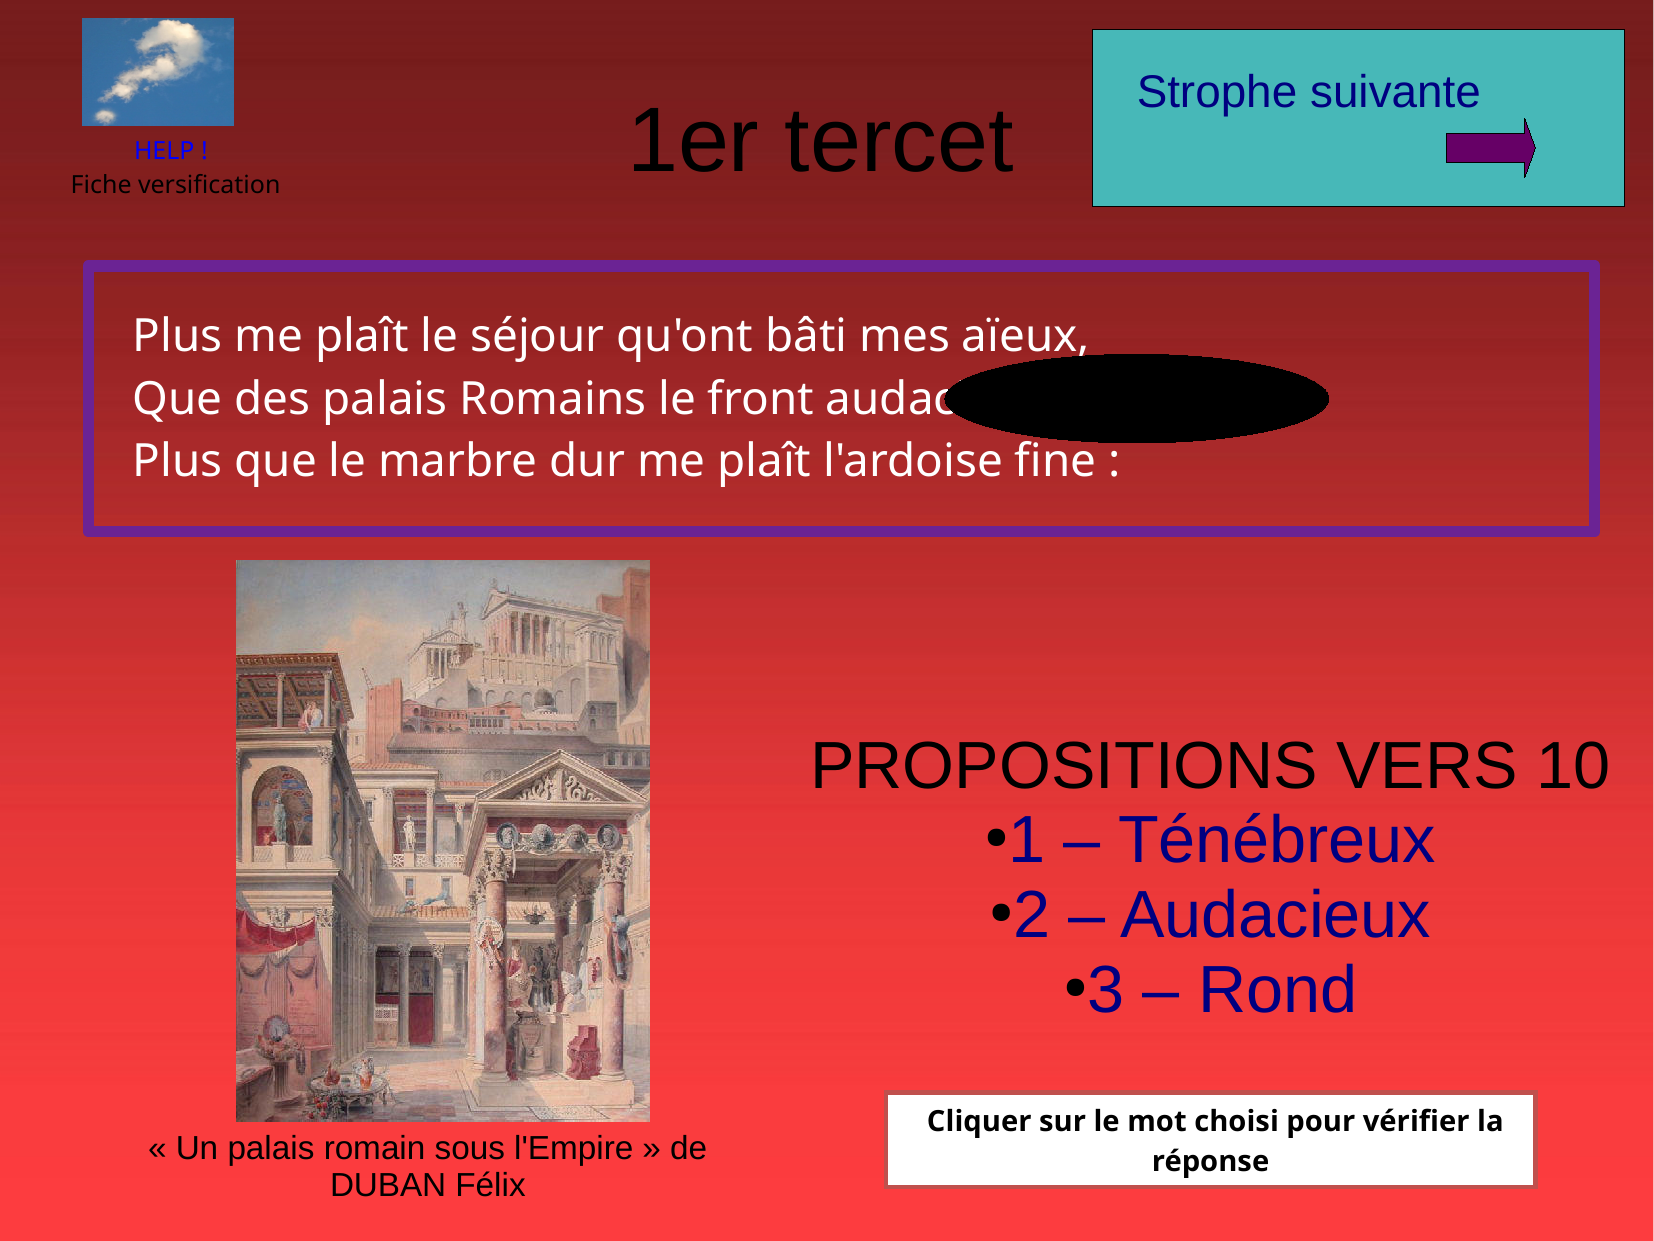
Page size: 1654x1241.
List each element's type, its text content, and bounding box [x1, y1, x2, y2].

title 1er tercet [76, 43, 82, 125]
text_box Strophe suivante [1122, 59, 1536, 178]
text_box [944, 354, 1329, 443]
text_box « Un palais romain sous l'Empire » de DUBAN Félix [88, 1122, 768, 1212]
text_box HELP ! Fiche versification [17, 125, 325, 209]
title 1er tercet [76, 43, 1565, 237]
text_box Plus me plaît le séjour qu'ont bâti mes aïeux, Que des palais Romains le front audacieux, Plus que le marbre dur me plaît l'ardoise fine : [118, 295, 1536, 502]
picture [0, 0, 1654, 1241]
text_box PROPOSITIONS VERS 10 1 – Ténébreux 2 – Audacieux 3 – Rond [767, 720, 1654, 1035]
text_box [1092, 29, 1625, 207]
text_box Cliquer sur le mot choisi pour vérifier la réponse [885, 1092, 1536, 1188]
